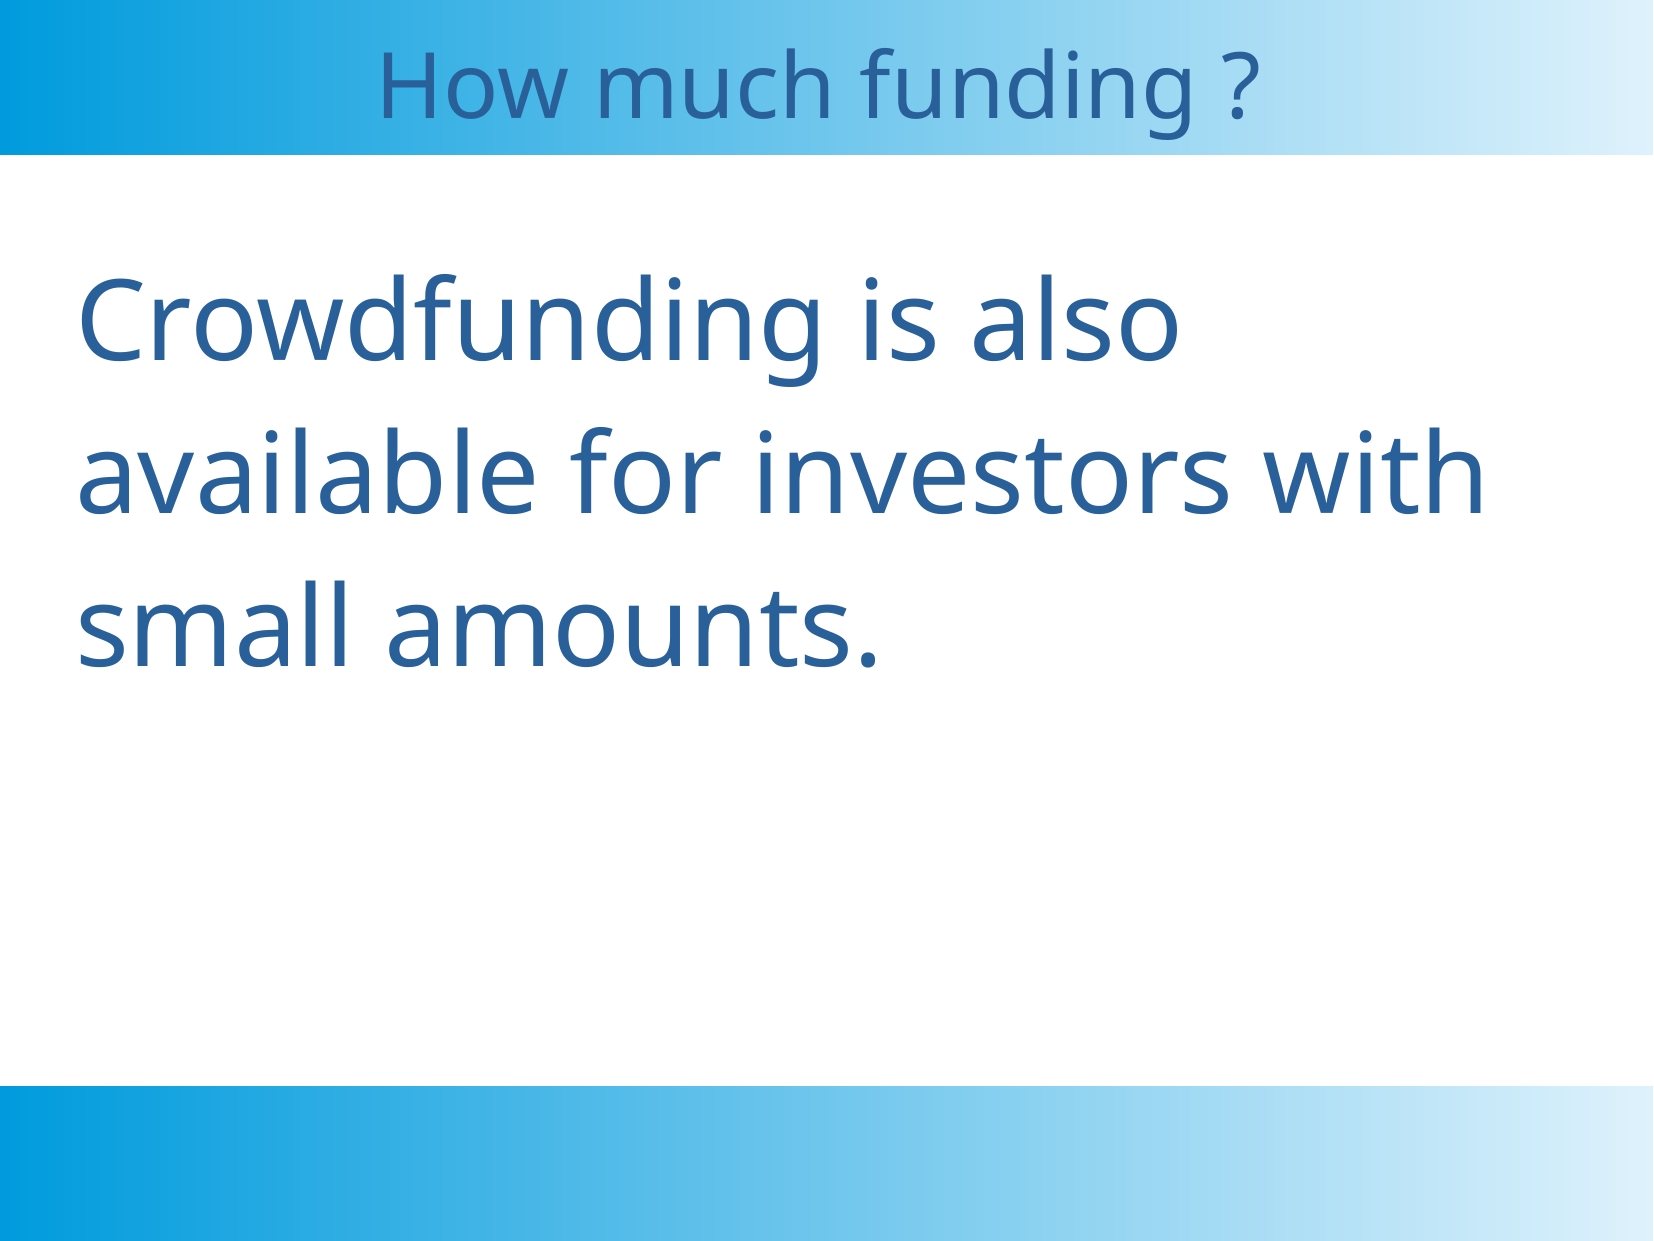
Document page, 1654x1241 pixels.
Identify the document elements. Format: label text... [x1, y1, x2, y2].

title How much funding ? [75, 30, 1564, 138]
list Crowdfunding is also available for investors with small amounts. [75, 240, 1564, 960]
